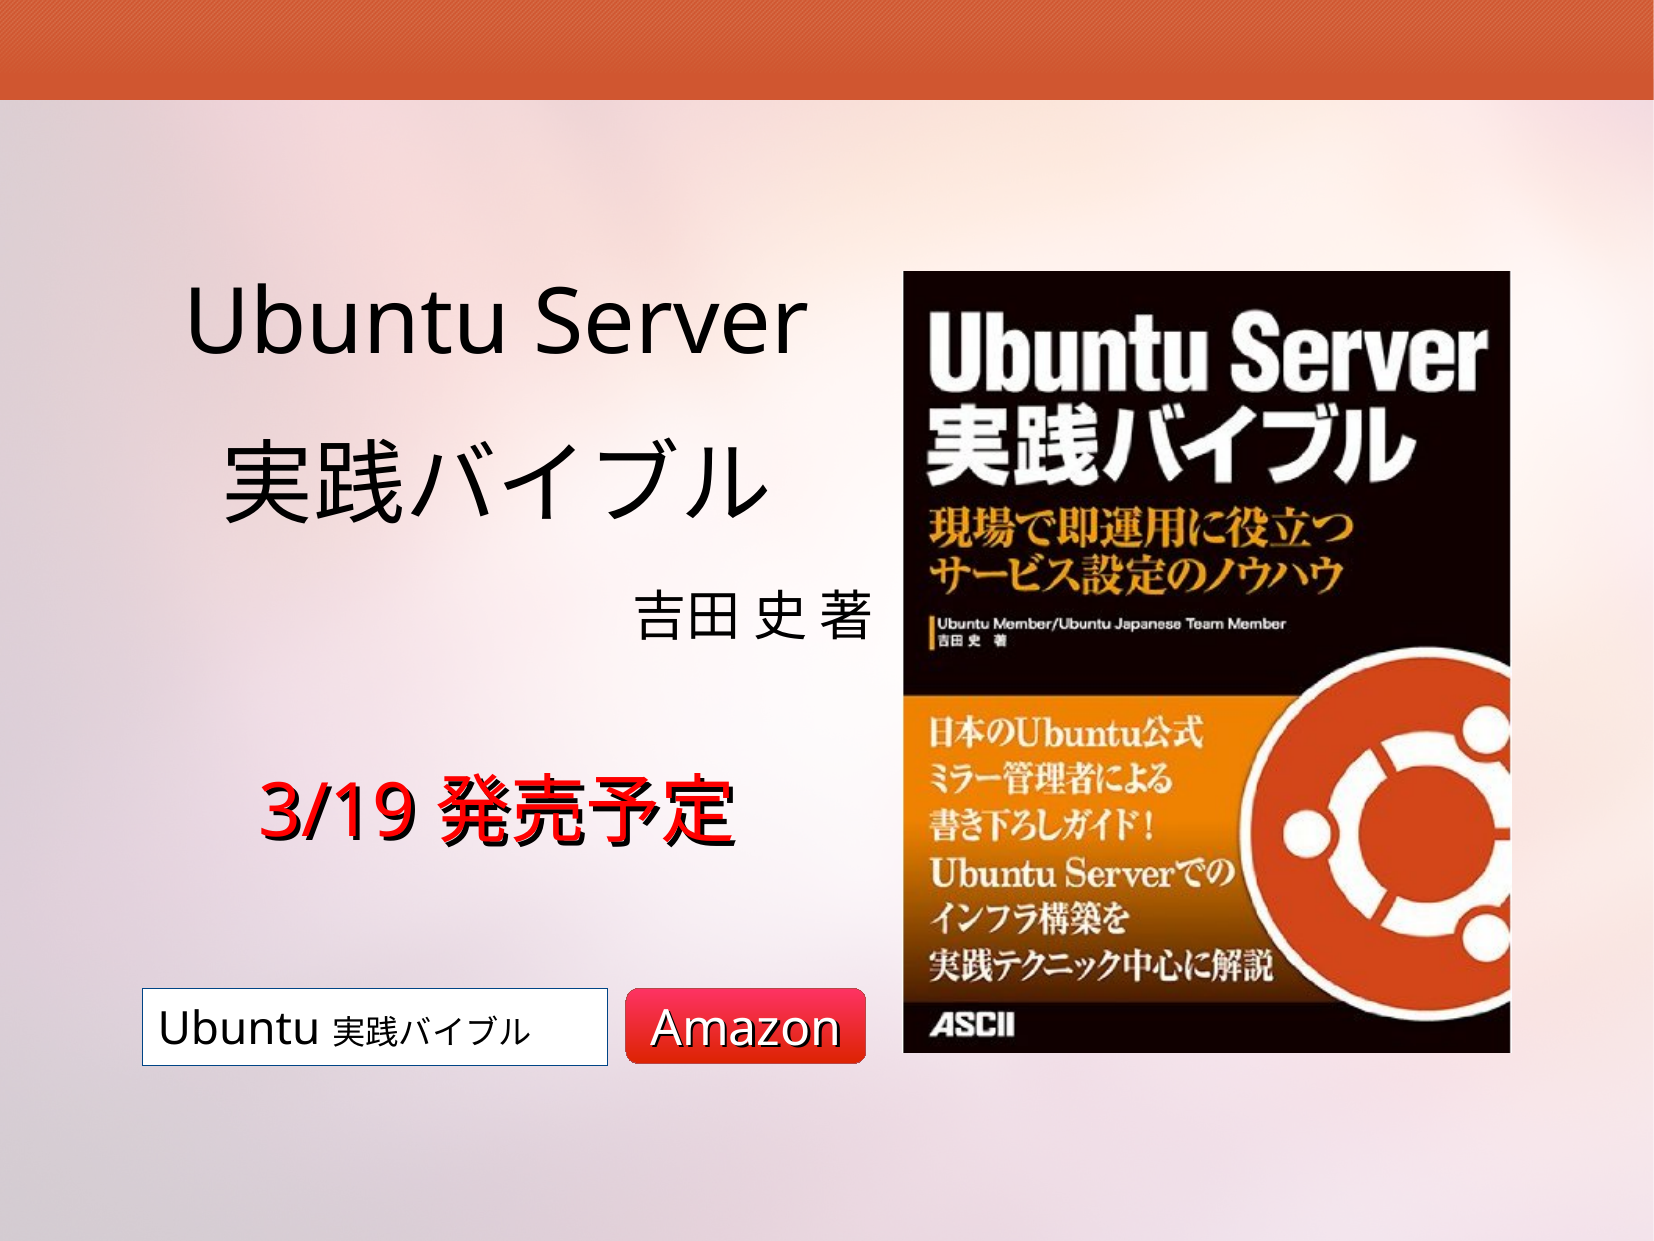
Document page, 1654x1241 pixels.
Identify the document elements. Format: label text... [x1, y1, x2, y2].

text_box Amazon [625, 988, 866, 1064]
list Ubuntu Server 実践バイブル 吉田 史 著 3/19 発売予定 [119, 255, 875, 951]
picture [0, 0, 1654, 1241]
text_box Ubuntu 実践バイブル [142, 988, 608, 1053]
